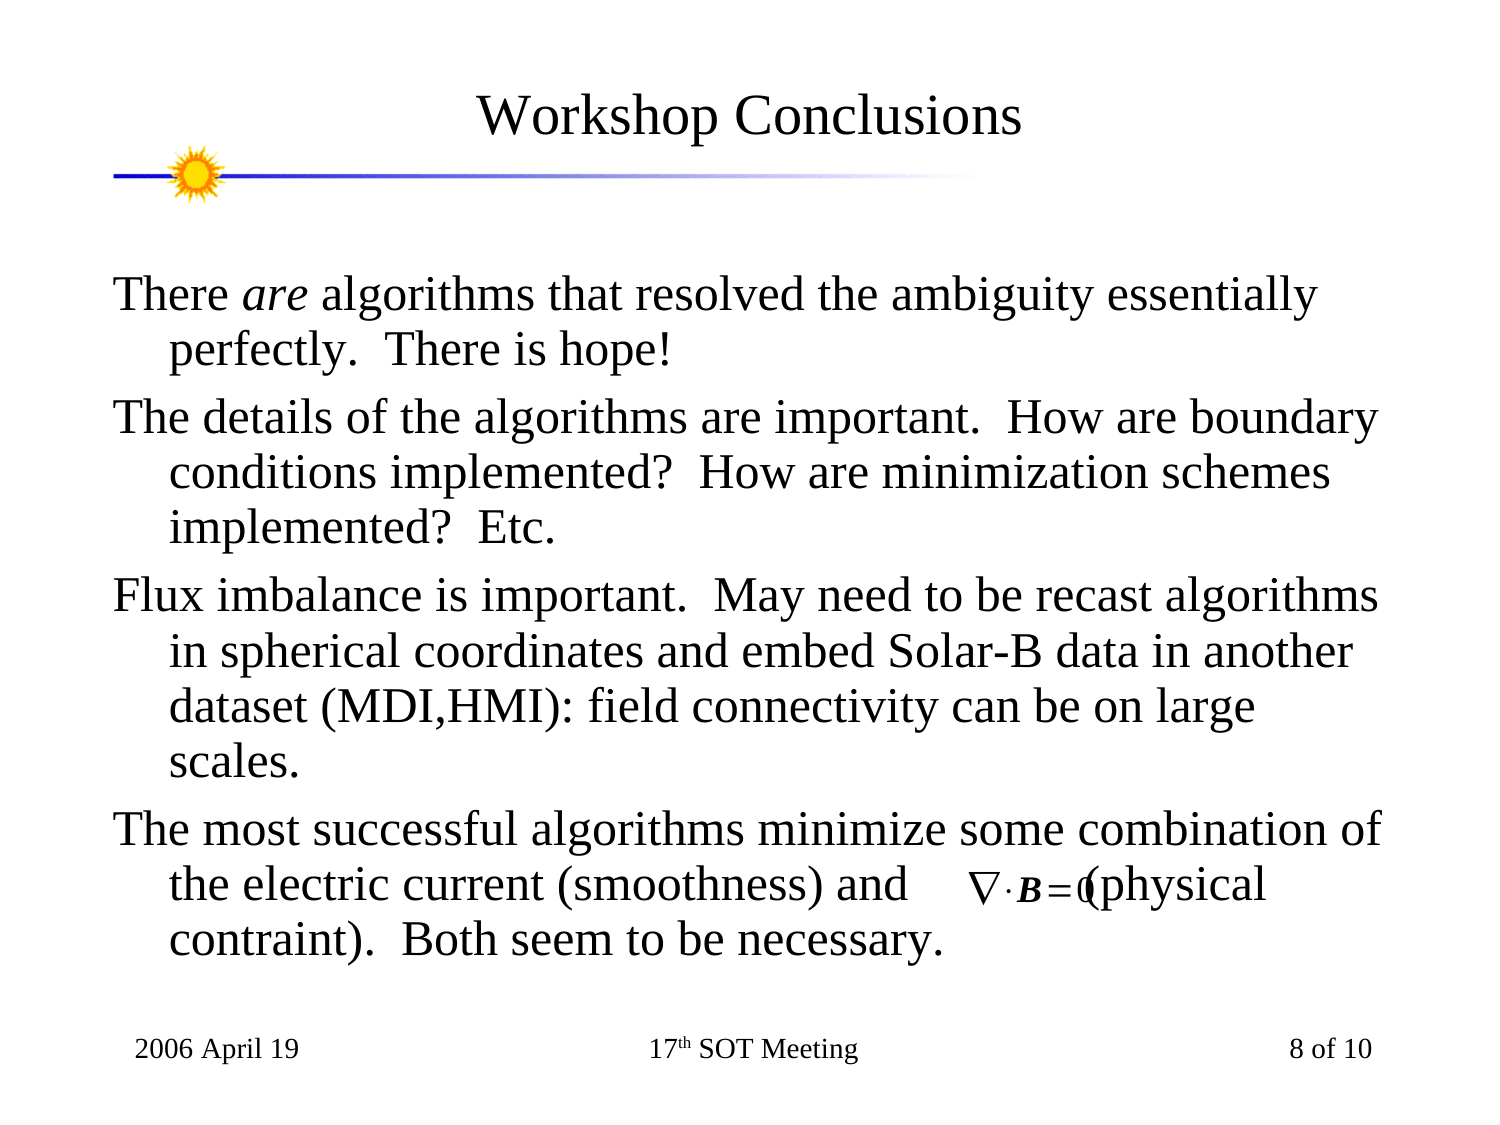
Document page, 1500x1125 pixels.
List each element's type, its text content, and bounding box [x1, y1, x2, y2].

chart [960, 869, 1100, 912]
list There are algorithms that resolved the ambiguity essentially perfectly. There is hope! The details of the algorithms are important. How are boundary conditions implemented? How are minimization schemes implemented? Etc. Flux imbalance is important. May need to be recast algorithms in spherical coordinates and embed Solar-B data in another dataset (MDI,HMI): field connectivity can be on large scales. The most successful algorithms minimize some combination of the electric current (smoothness) and (physical contraint). Both seem to be necessary. [112, 265, 1388, 967]
title Workshop Conclusions [112, 58, 1388, 172]
picture [112, 172, 991, 209]
